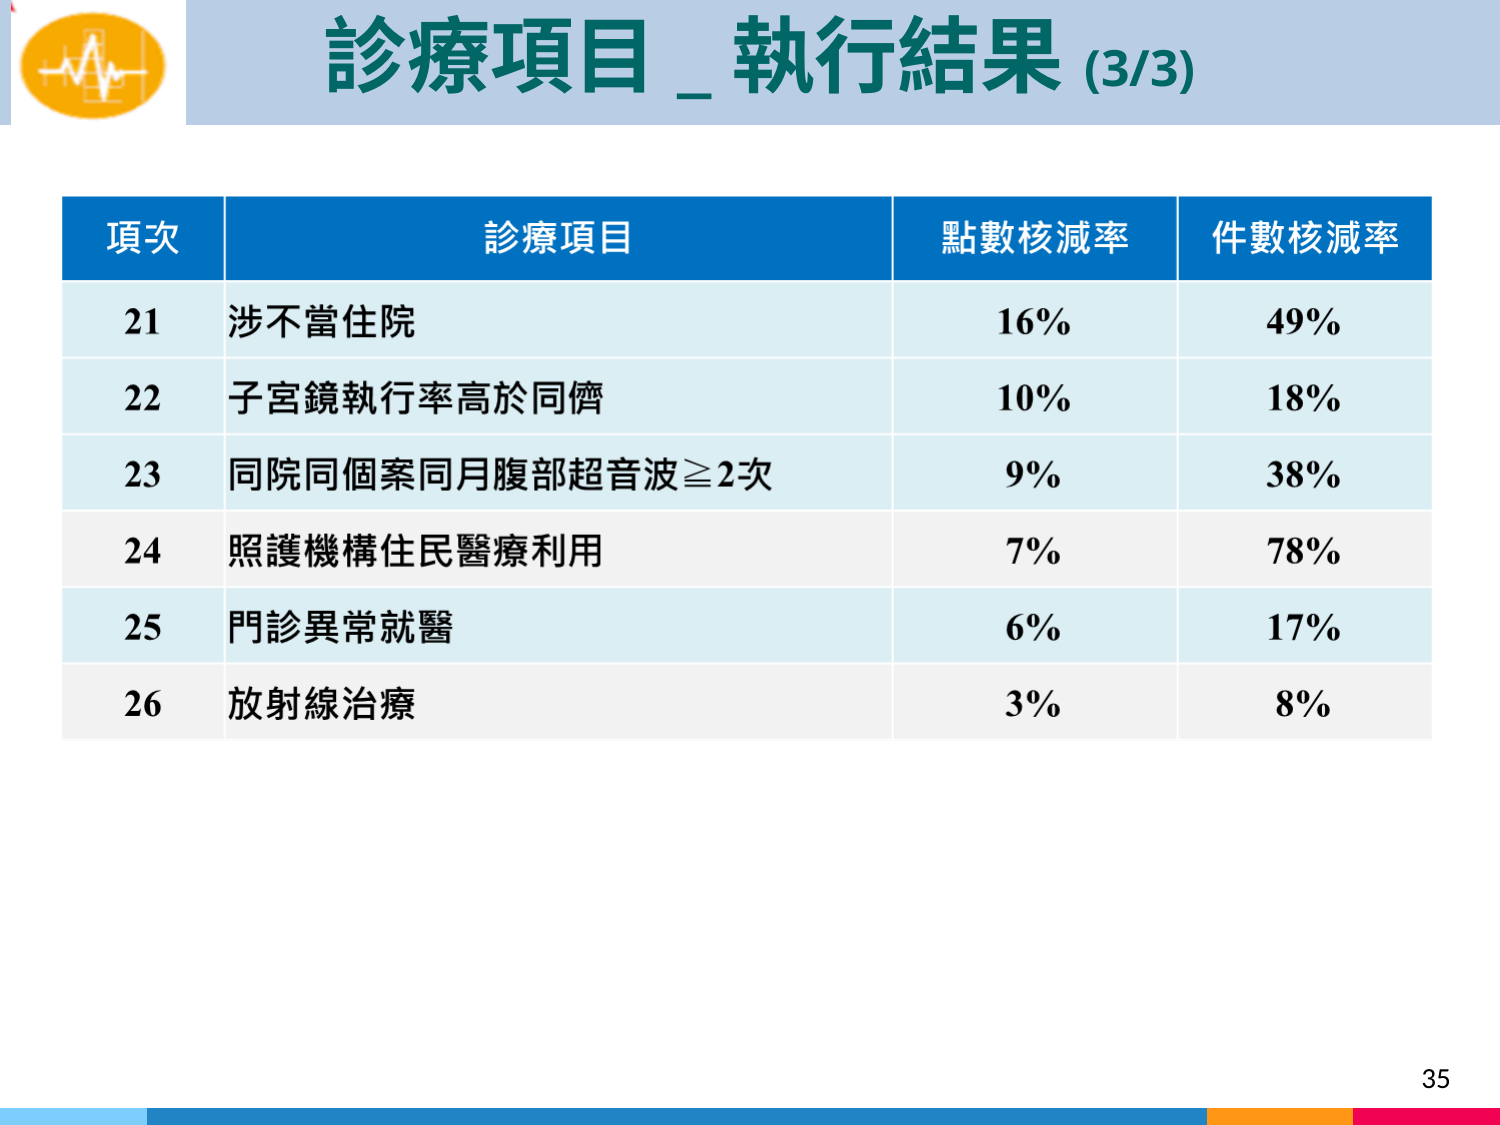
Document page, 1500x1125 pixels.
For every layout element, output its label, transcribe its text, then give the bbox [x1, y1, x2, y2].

text_box <編號> [1391, 1043, 1482, 1113]
picture [61, 195, 1433, 749]
text_box 診療項目_執行結果(3/3) [186, 0, 1447, 111]
picture [11, 0, 186, 137]
